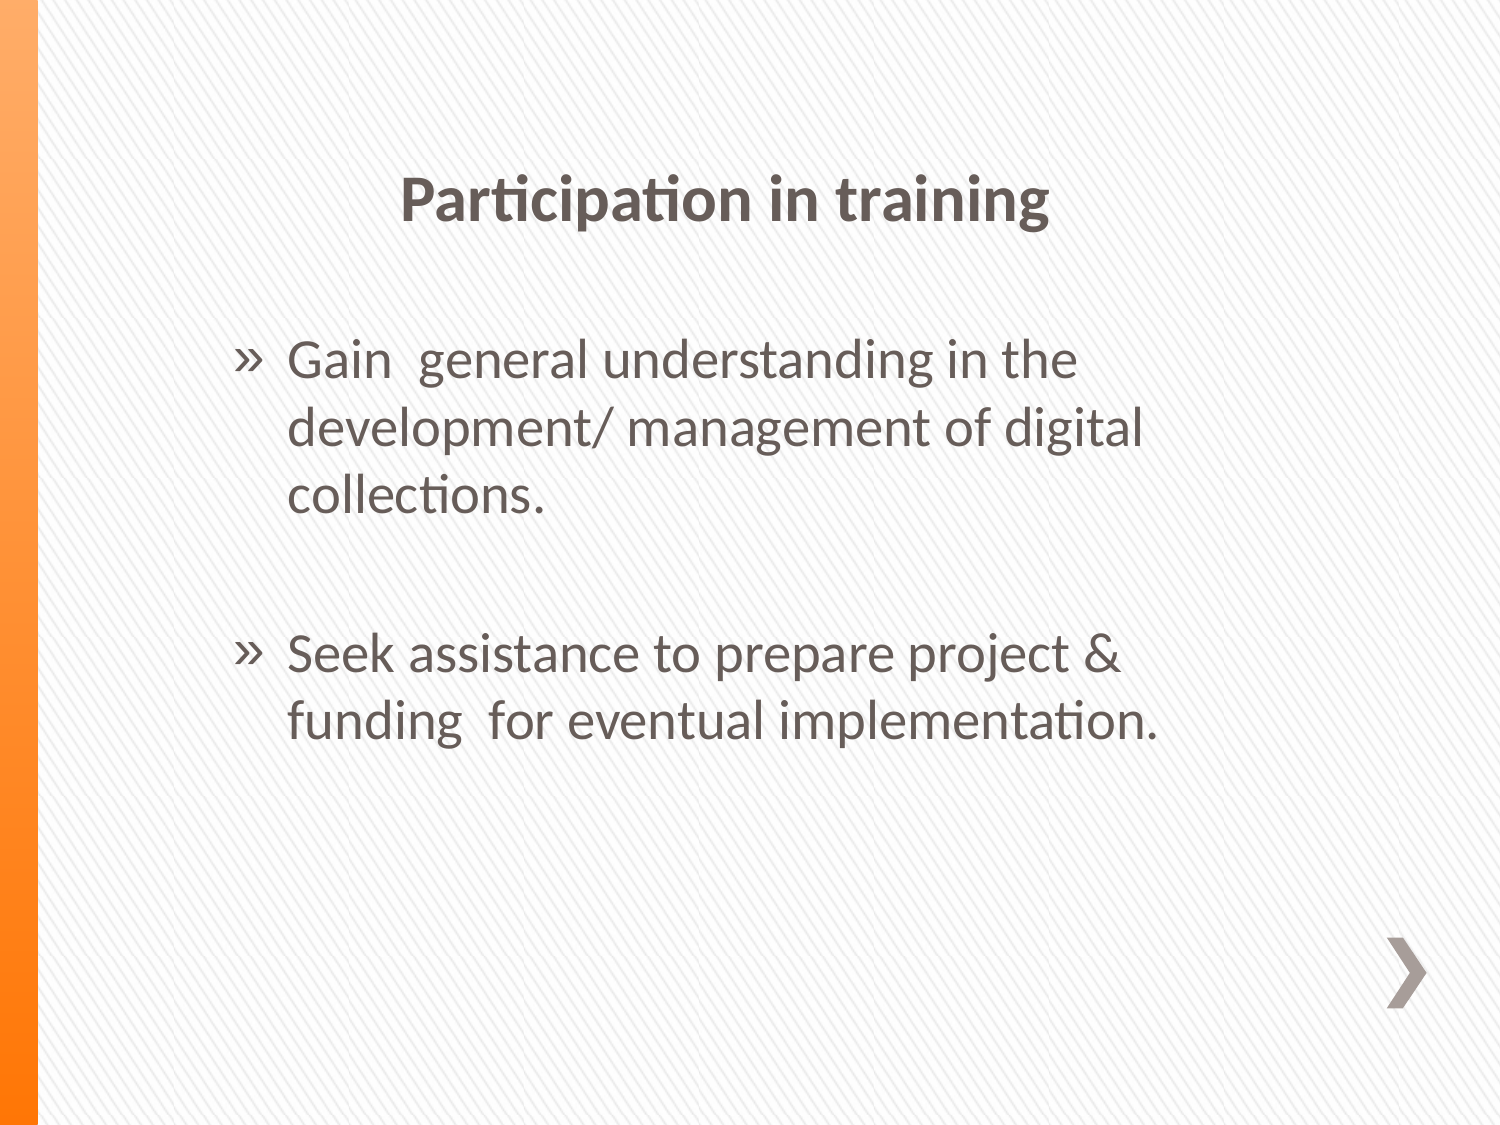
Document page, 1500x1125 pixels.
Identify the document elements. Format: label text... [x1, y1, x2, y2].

title Participation in training [206, 54, 1275, 243]
picture [37, 0, 1500, 1125]
list Gain general understanding in the development/ management of digital collections. Seek assistance to prepare project & funding for eventual implementation. [218, 314, 1269, 761]
